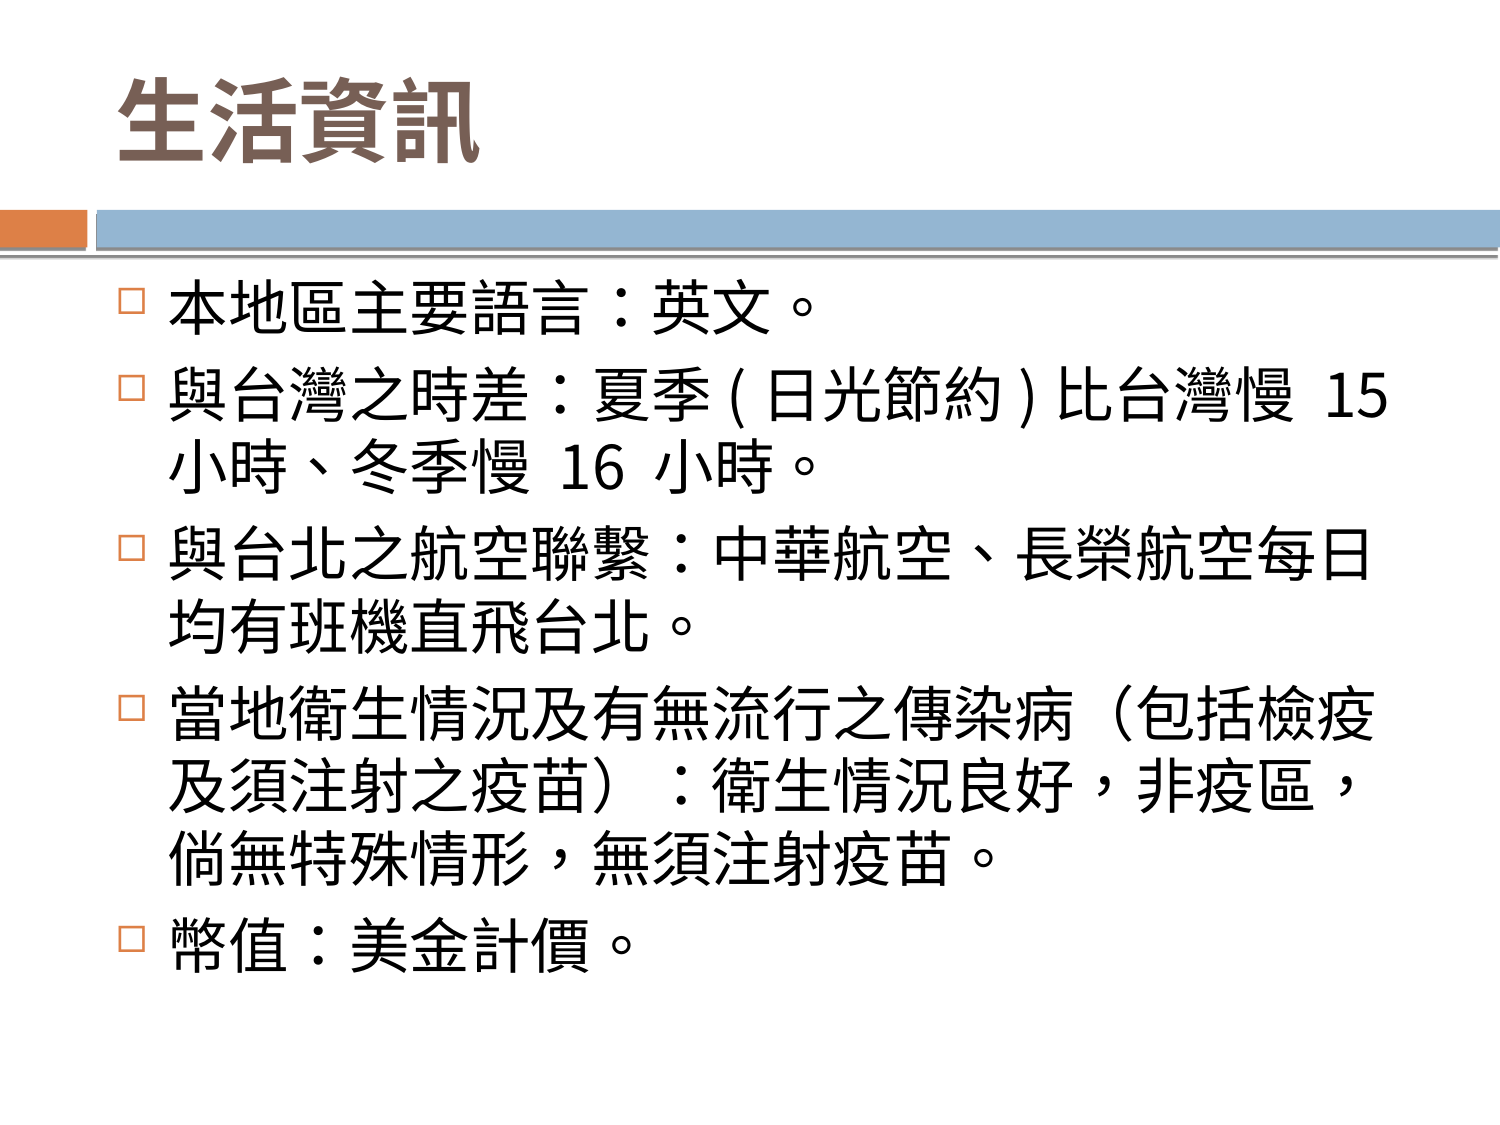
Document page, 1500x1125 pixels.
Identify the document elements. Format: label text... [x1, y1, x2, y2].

list 本地區主要語言：英文。 與台灣之時差：夏季(日光節約)比台灣慢 15 小時、冬季慢 16 小時。 與台北之航空聯繫：中華航空、長榮航空每日均有班機直飛台北。 當地衛生情況及有無流行之傳染病（包括檢疫及須注射之疫苗）：衛生情況良好，非疫區，倘無特殊情形，無須注射疫苗。 幣值：美金計價。 [100, 262, 1438, 1000]
title 生活資訊 [100, 37, 1438, 200]
